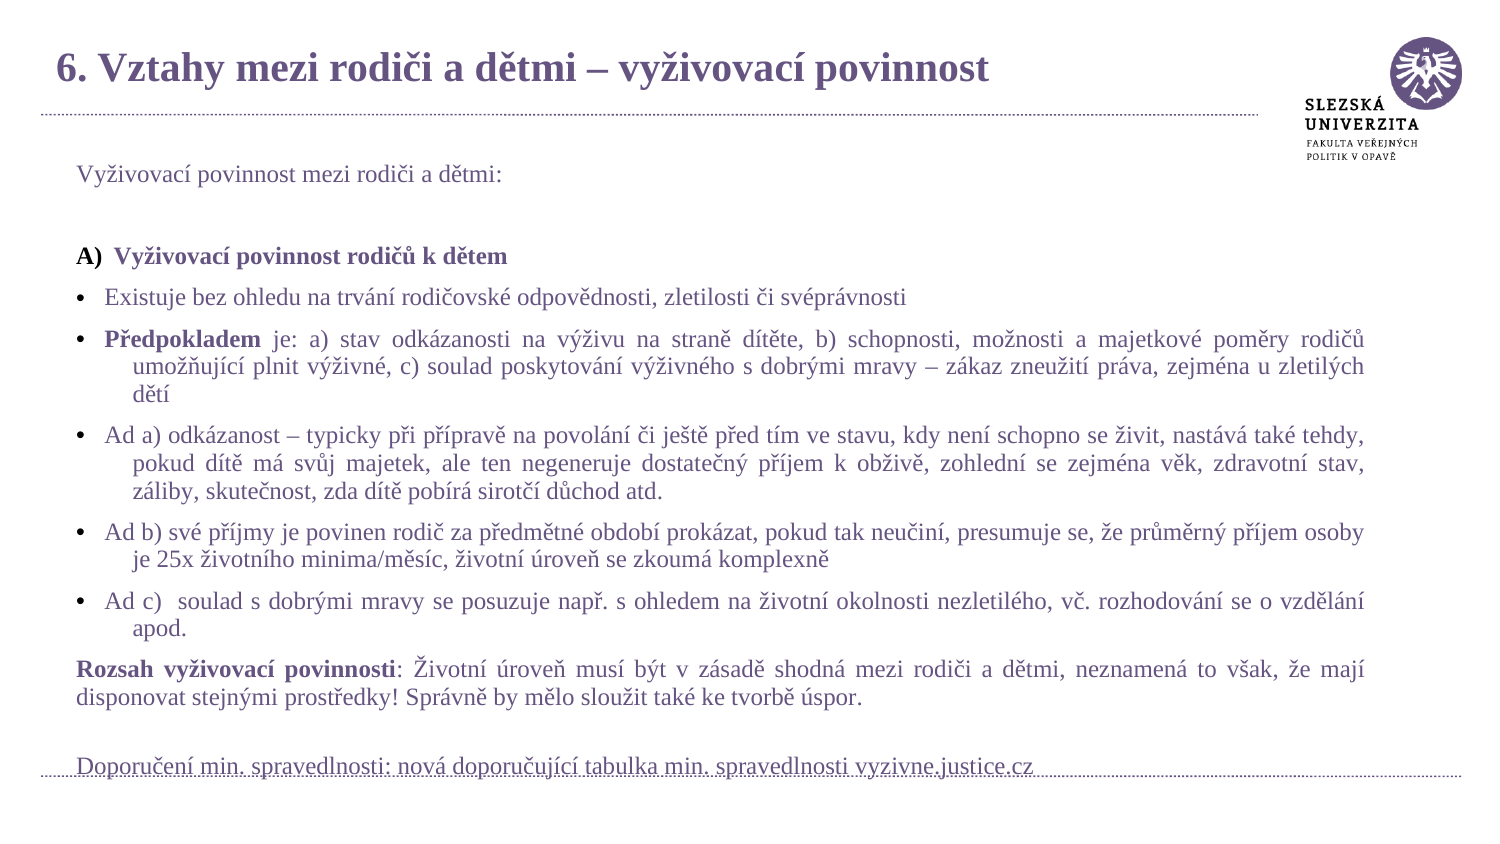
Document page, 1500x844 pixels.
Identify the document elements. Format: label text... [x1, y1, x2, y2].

title 6. Vztahy mezi rodiči a dětmi – vyživovací povinnost [41, 32, 1220, 116]
text_box Vyživovací povinnost mezi rodiči a dětmi: Vyživovací povinnost rodičů k dětem Existuje bez ohledu na trvání rodičovské odpovědnosti, zletilosti či svéprávnosti Předpokladem je: a) stav odkázanosti na výživu na straně dítěte, b) schopnosti, možnosti a majetkové poměry rodičů umožňující plnit výživné, c) soulad poskytování výživného s dobrými mravy – zákaz zneužití práva, zejména u zletilých dětí Ad a) odkázanost – typicky při přípravě na povolání či ještě před tím ve stavu, kdy není schopno se živit, nastává také tehdy, pokud dítě má svůj majetek, ale ten negeneruje dostatečný příjem k obživě, zohlední se zejména věk, zdravotní stav, záliby, skutečnost, zda dítě pobírá sirotčí důchod atd. Ad b) své příjmy je povinen rodič za předmětné období prokázat, pokud tak neučiní, presumuje se, že průměrný příjem osoby je 25x životního minima/měsíc, životní úroveň se zkoumá komplexně Ad c) soulad s dobrými mravy se posuzuje např. s ohledem na životní okolnosti nezletilého, vč. rozhodování se o vzdělání apod. Rozsah vyživovací povinnosti: Životní úroveň musí být v zásadě shodná mezi rodiči a dětmi, neznamená to však, že mají disponovat stejnými prostředky! Správně by mělo sloužit také ke tvorbě úspor. Doporučení min. spravedlnosti: nová doporučující tabulka min. spravedlnosti vyzivne.justice.cz [61, 152, 1382, 775]
